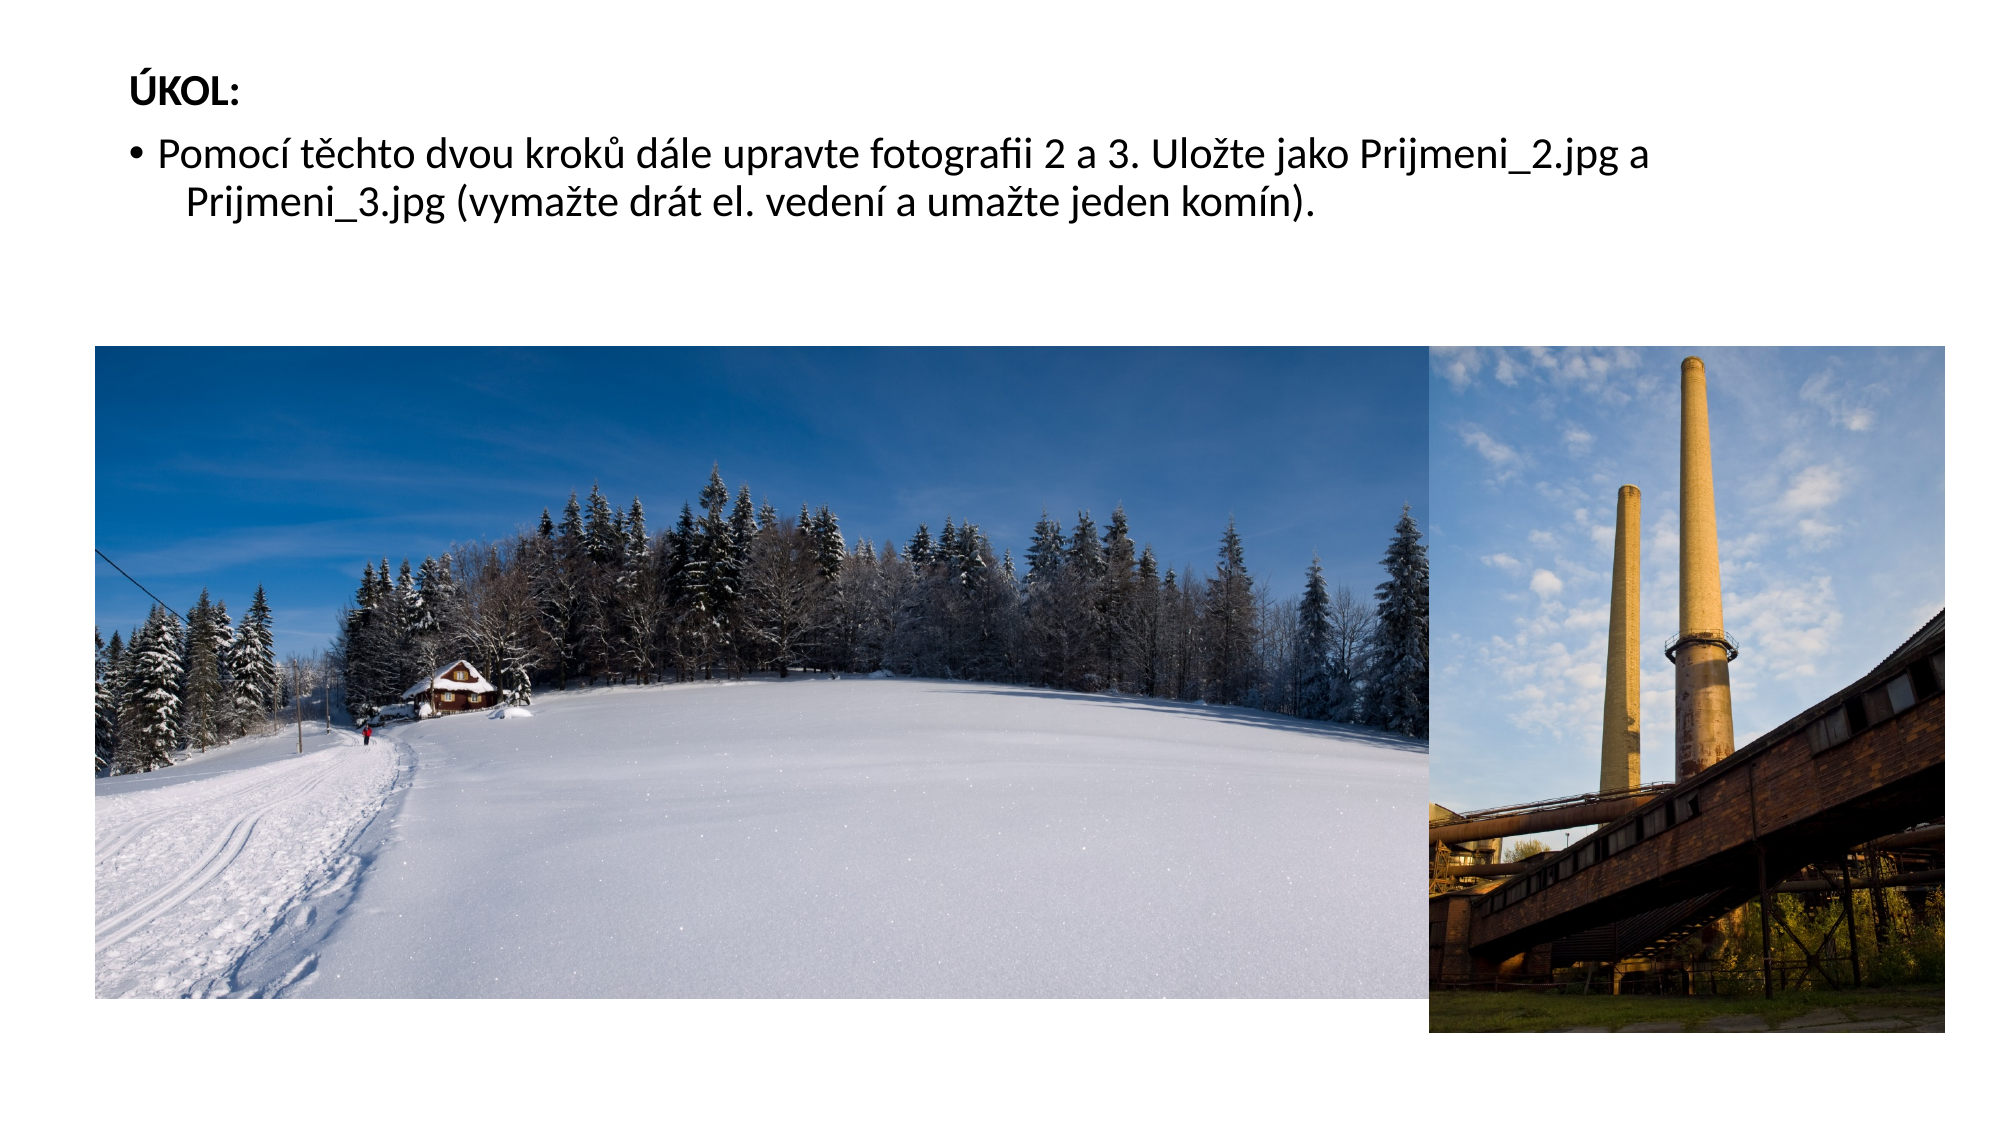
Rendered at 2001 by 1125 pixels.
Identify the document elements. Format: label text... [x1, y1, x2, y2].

picture [95, 346, 1945, 1033]
list ÚKOL: Pomocí těchto dvou kroků dále upravte fotografii 2 a 3. Uložte jako Prijmeni_2.jpg a Prijmeni_3.jpg (vymažte drát el. vedení a umažte jeden komín). [113, 59, 1839, 236]
